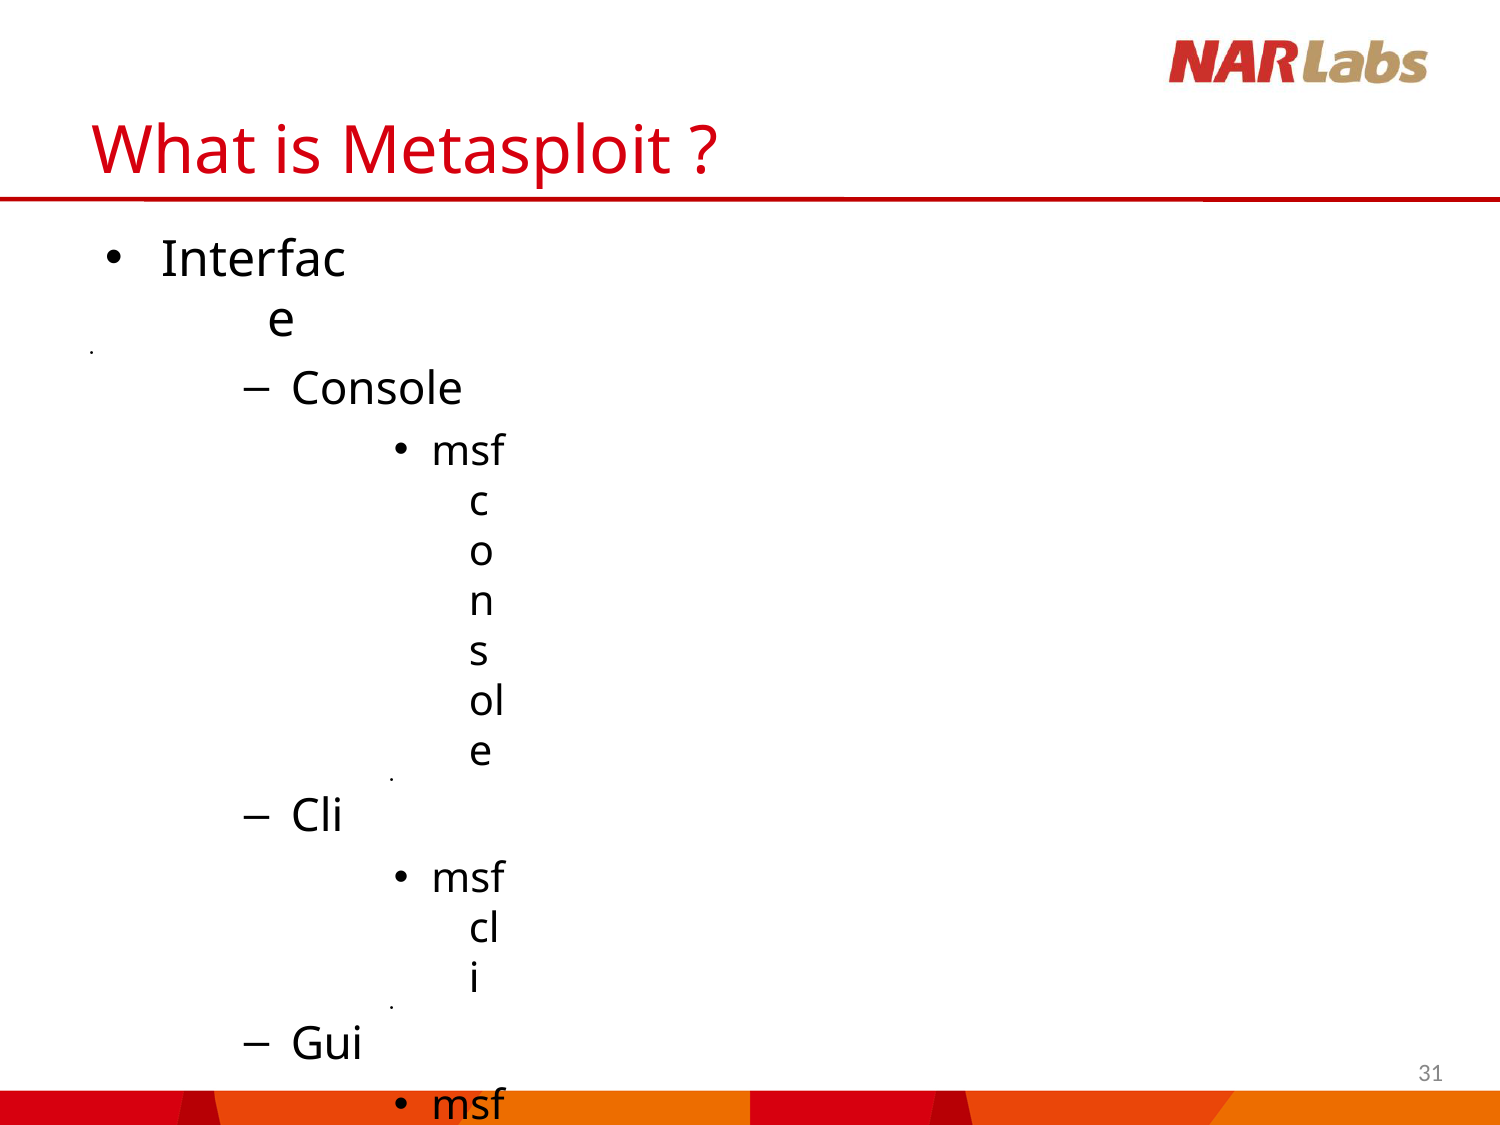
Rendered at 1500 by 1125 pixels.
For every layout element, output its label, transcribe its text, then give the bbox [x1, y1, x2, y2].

text_box Interface Console msfconsole Cli msfcli Gui msfgui [89, 226, 506, 667]
title What is Metasploit ? [89, 107, 1411, 189]
text_box 31 [1416, 1056, 1446, 1090]
